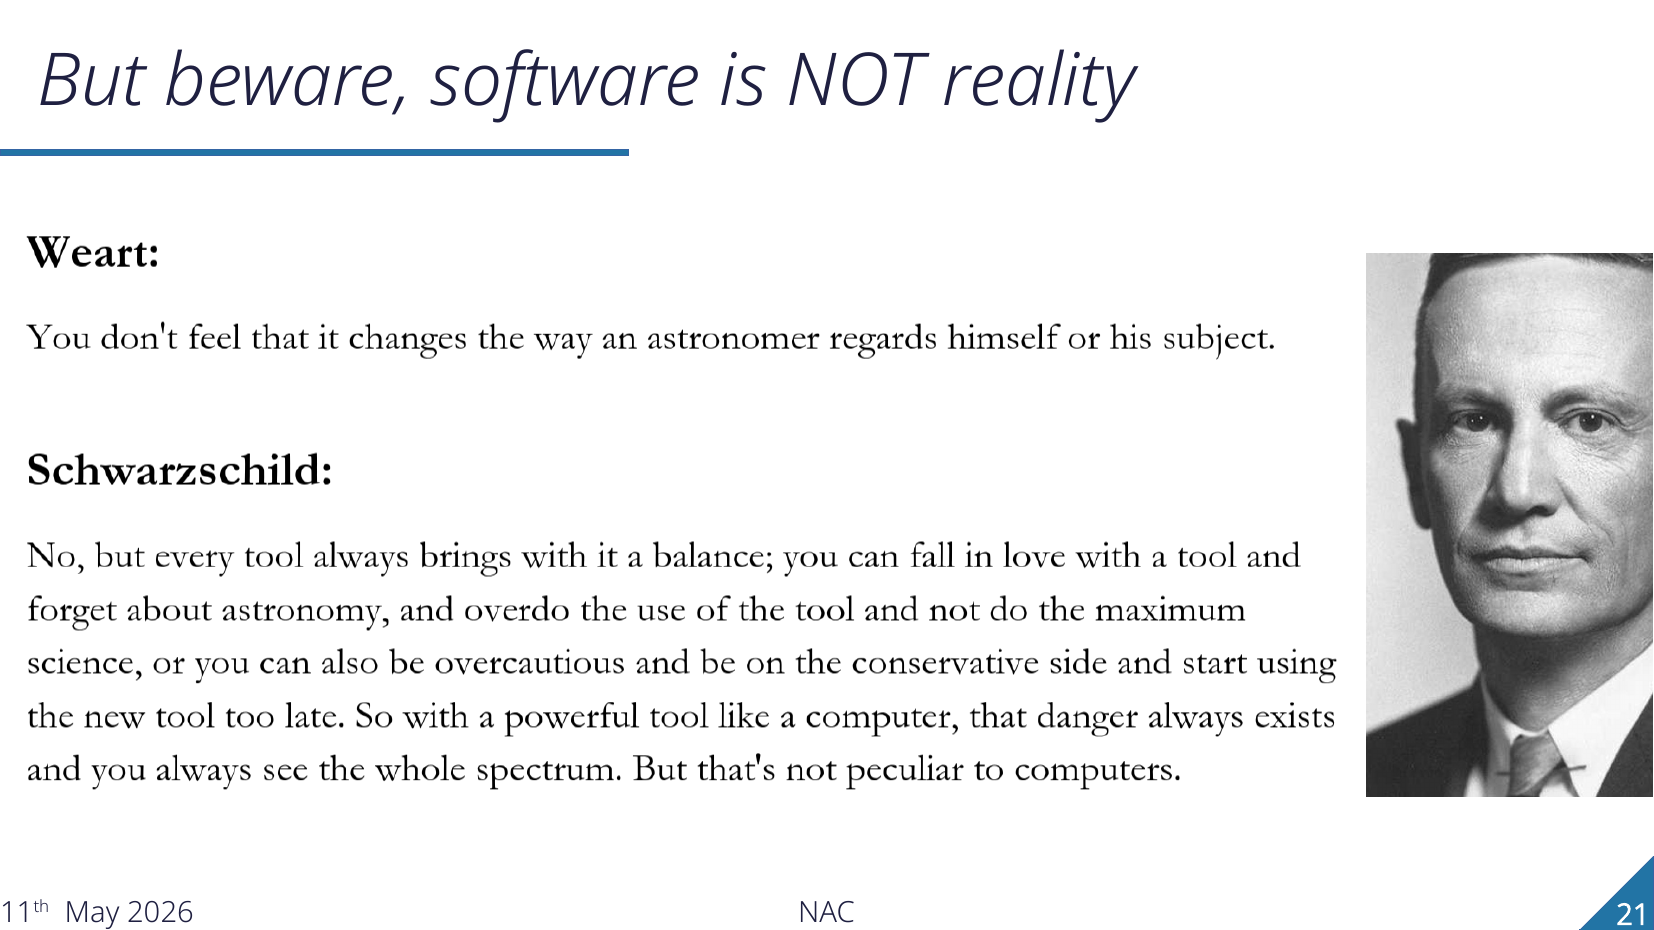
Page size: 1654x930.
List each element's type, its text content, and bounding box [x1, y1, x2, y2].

picture [9, 217, 1653, 826]
title But beware, software is NOT reality [37, 0, 1612, 156]
